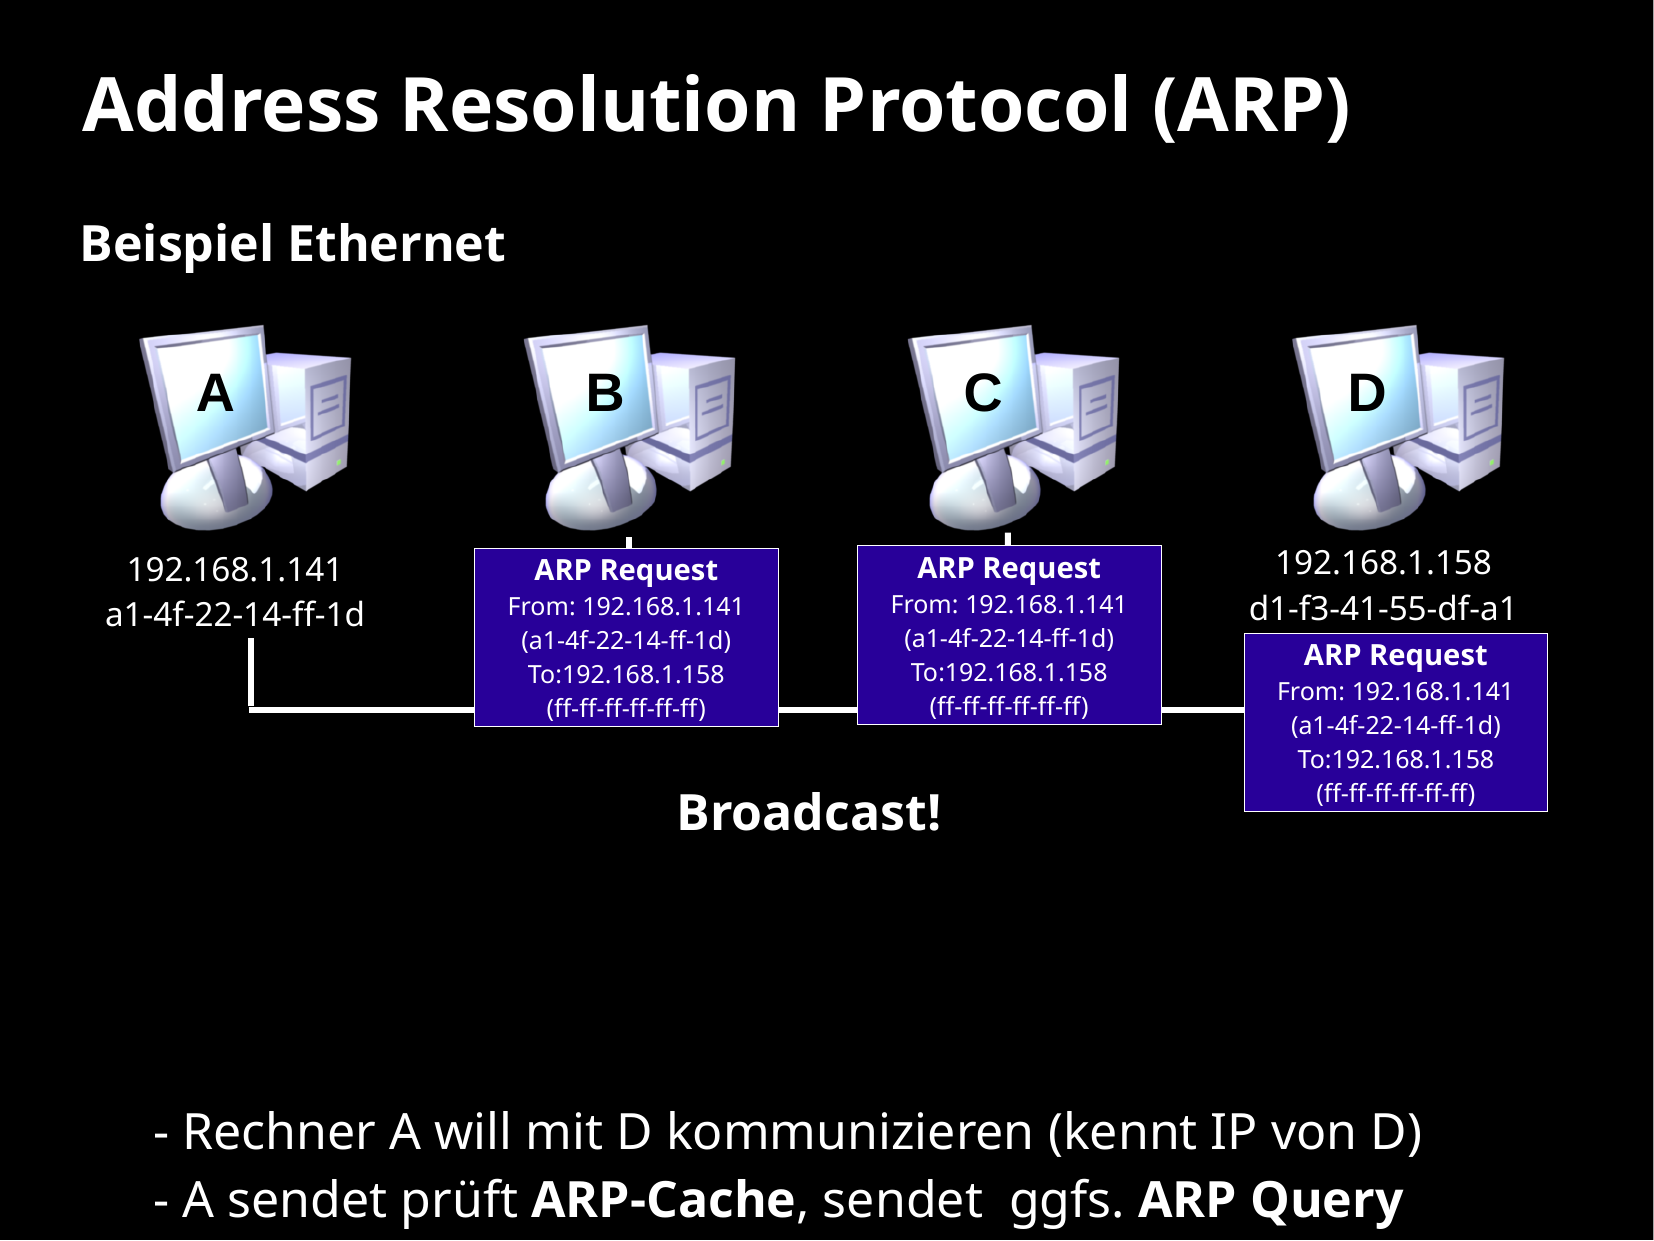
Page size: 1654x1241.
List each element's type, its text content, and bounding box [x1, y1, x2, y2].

text_box Broadcast! [655, 763, 999, 851]
picture [510, 308, 748, 546]
text_box ARP Request From: 192.168.1.141 (a1-4f-22-14-ff-1d) To:192.168.1.158 (ff-ff-ff-ff-ff-ff) [474, 548, 779, 727]
text_box Beispiel Ethernet - Rechner A will mit D kommunizieren (kennt IP von D) - A sendet prüft ARP-Cache, sendet ggfs. ARP Query [59, 194, 1579, 1187]
text_box 192.168.1.141 a1-4f-22-14-ff-1d [84, 532, 425, 640]
text_box A [175, 348, 256, 438]
text_box ARP Request From: 192.168.1.141 (a1-4f-22-14-ff-1d) To:192.168.1.158 (ff-ff-ff-ff-ff-ff) [1244, 633, 1548, 812]
text_box 192.168.1.158 d1-f3-41-55-df-a1 [1228, 526, 1578, 634]
picture [125, 308, 364, 532]
text_box ARP Request From: 192.168.1.141 (a1-4f-22-14-ff-1d) To:192.168.1.158 (ff-ff-ff-ff-ff-ff) [857, 545, 1162, 725]
text_box D [1326, 349, 1408, 438]
picture [1278, 308, 1517, 526]
picture [894, 308, 1132, 545]
text_box C [942, 349, 1024, 438]
text_box B [564, 348, 646, 438]
title Address Resolution Protocol (ARP) [82, 56, 1571, 194]
